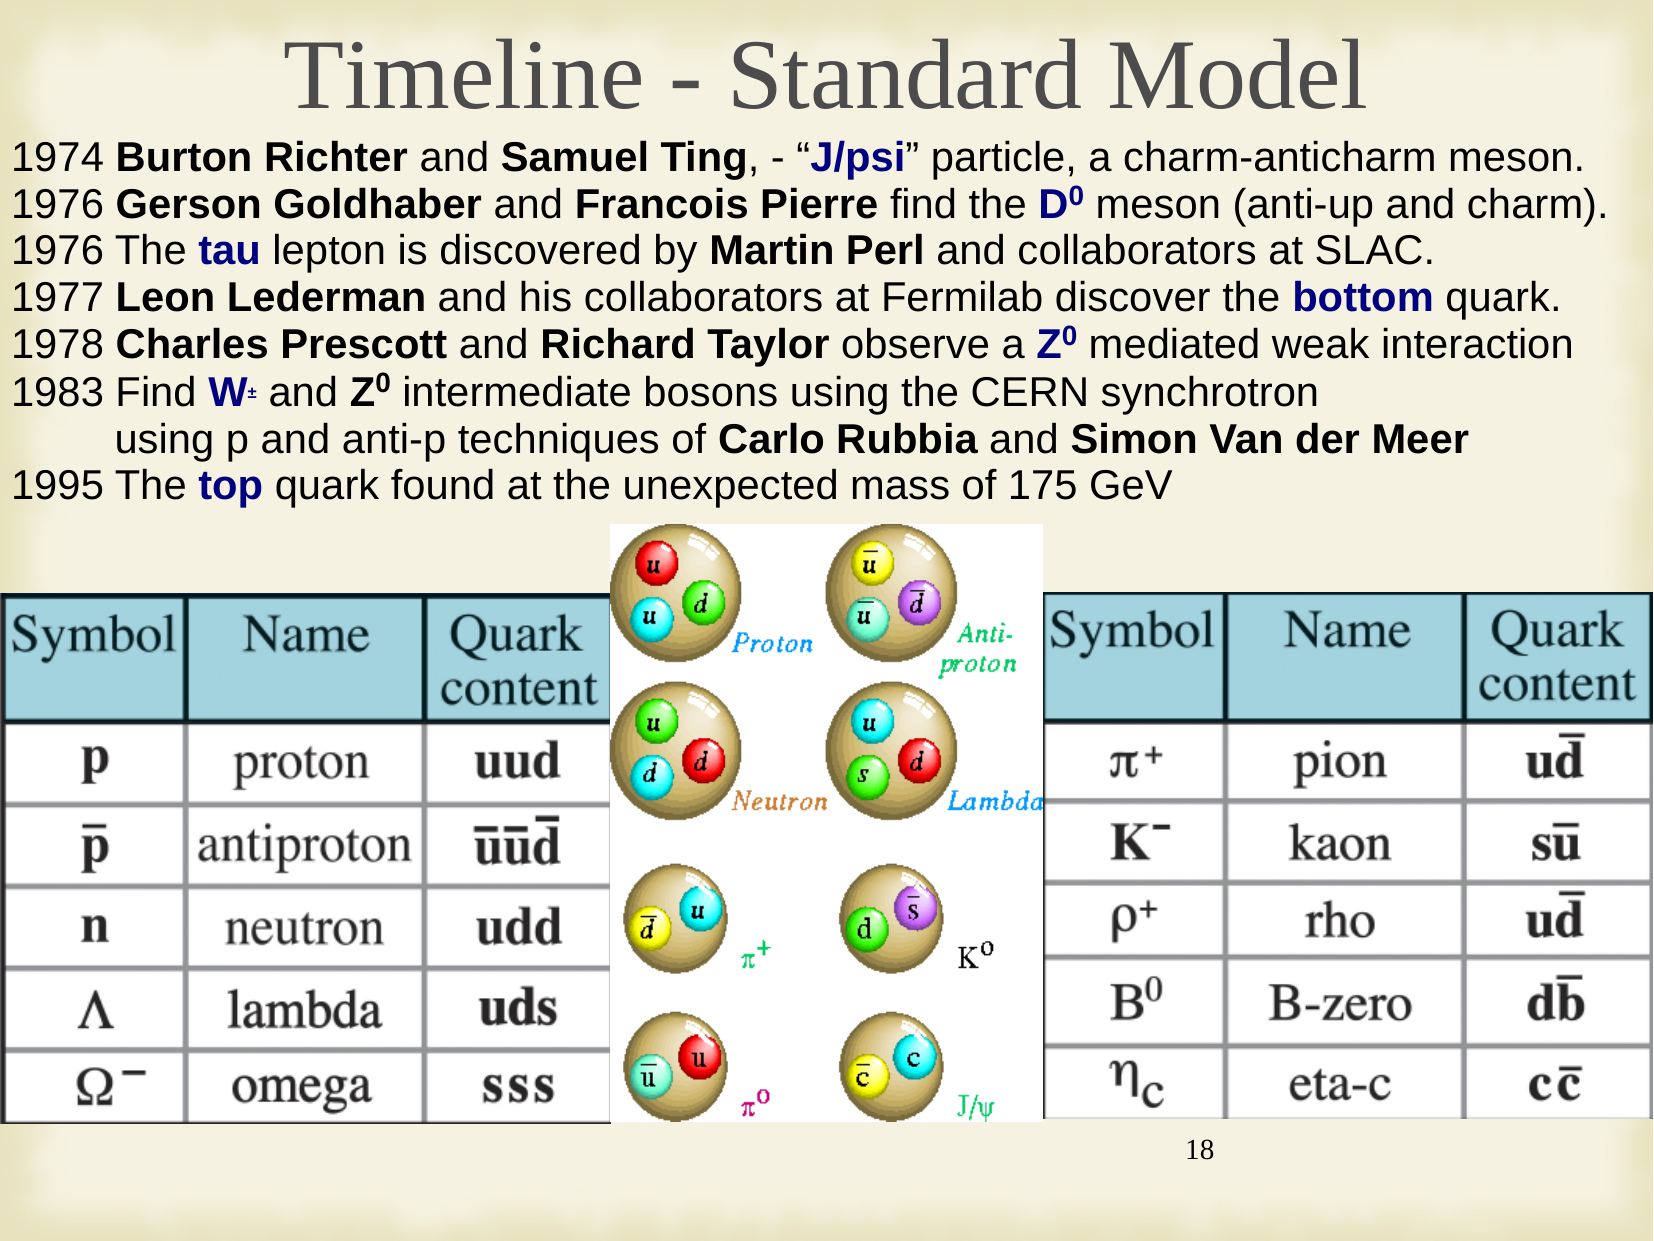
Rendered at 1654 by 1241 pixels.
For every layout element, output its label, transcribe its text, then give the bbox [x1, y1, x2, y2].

picture [0, 525, 1653, 1124]
title Timeline - Standard Model [82, 3, 1571, 135]
text_box [1185, 1130, 1571, 1216]
text_box 1974 Burton Richter and Samuel Ting, - “J/psi” particle, a charm-anticharm meson. 1976 Gerson Goldhaber and Francois Pierre find the D0 meson (anti-up and charm). 1976 The tau lepton is discovered by Martin Perl and collaborators at SLAC. 1977 Leon Lederman and his collaborators at Fermilab discover the bottom quark. 1978 Charles Prescott and Richard Taylor observe a Z0 mediated weak interaction 1983 Find W± and Z0 intermediate bosons using the CERN synchrotron using p and anti-p techniques of Carlo Rubbia and Simon Van der Meer 1995 The top quark found at the unexpected mass of 175 GeV [0, 126, 1654, 541]
